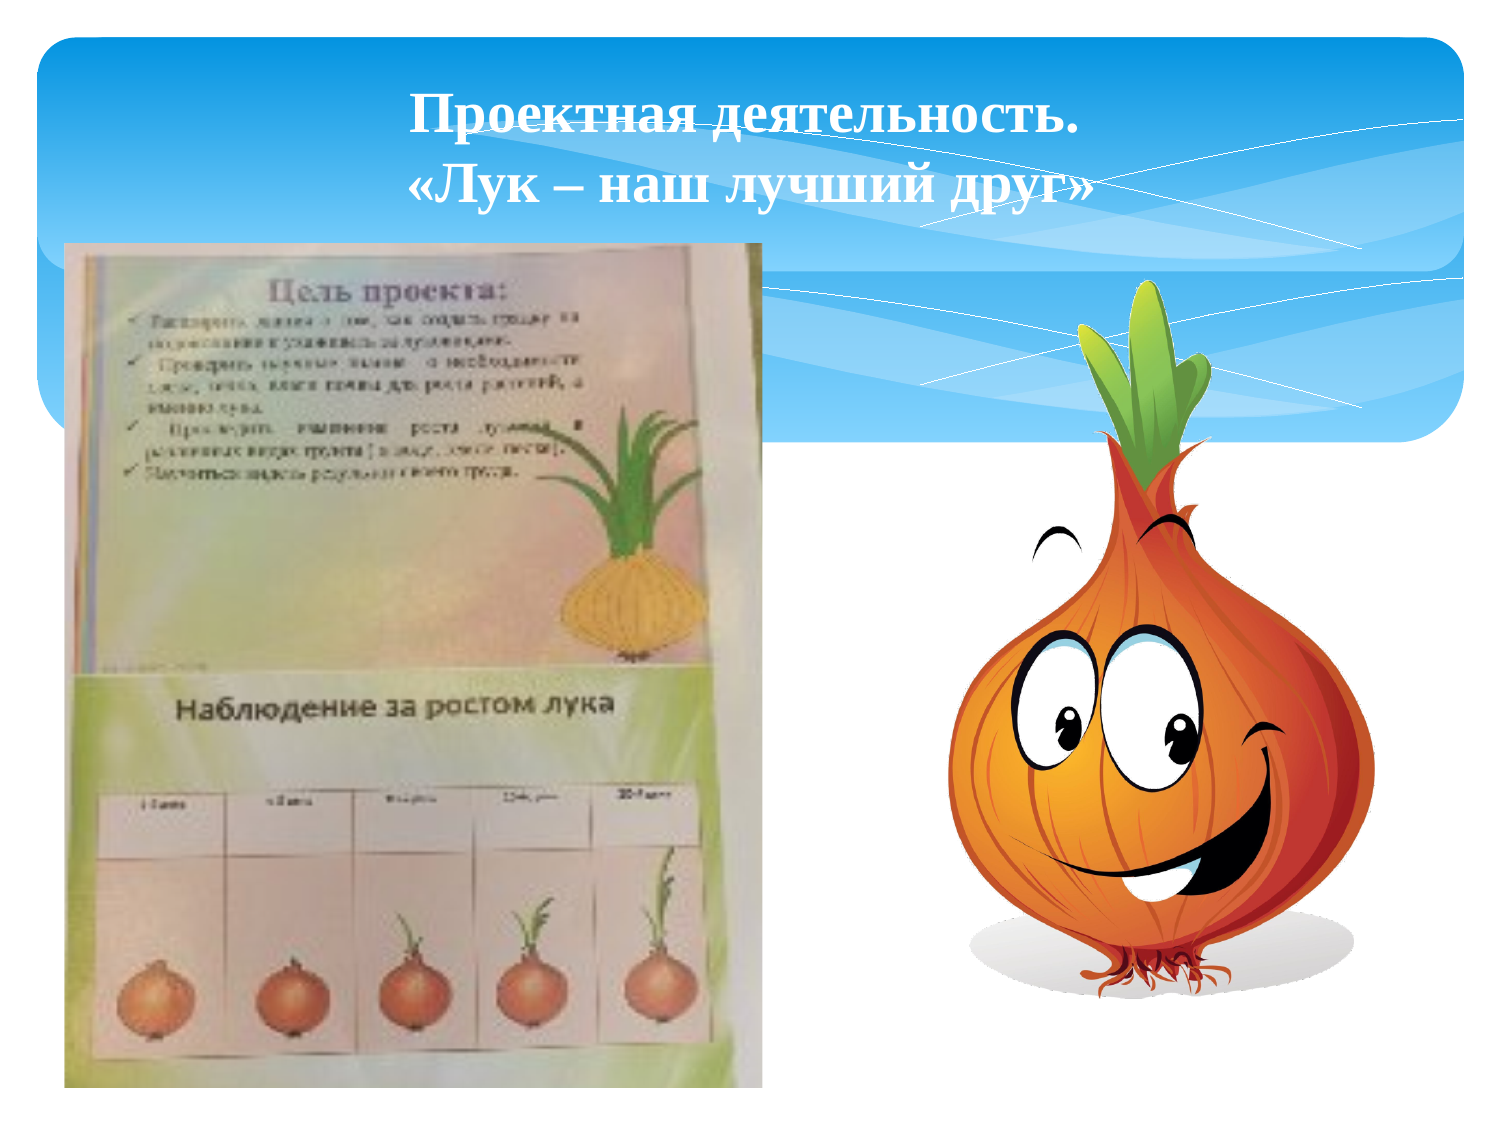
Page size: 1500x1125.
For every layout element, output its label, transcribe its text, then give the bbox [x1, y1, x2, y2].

picture [63, 243, 763, 1088]
title Проектная деятельность. «Лук – наш лучший друг» [76, 66, 1427, 254]
picture [808, 265, 1500, 1042]
